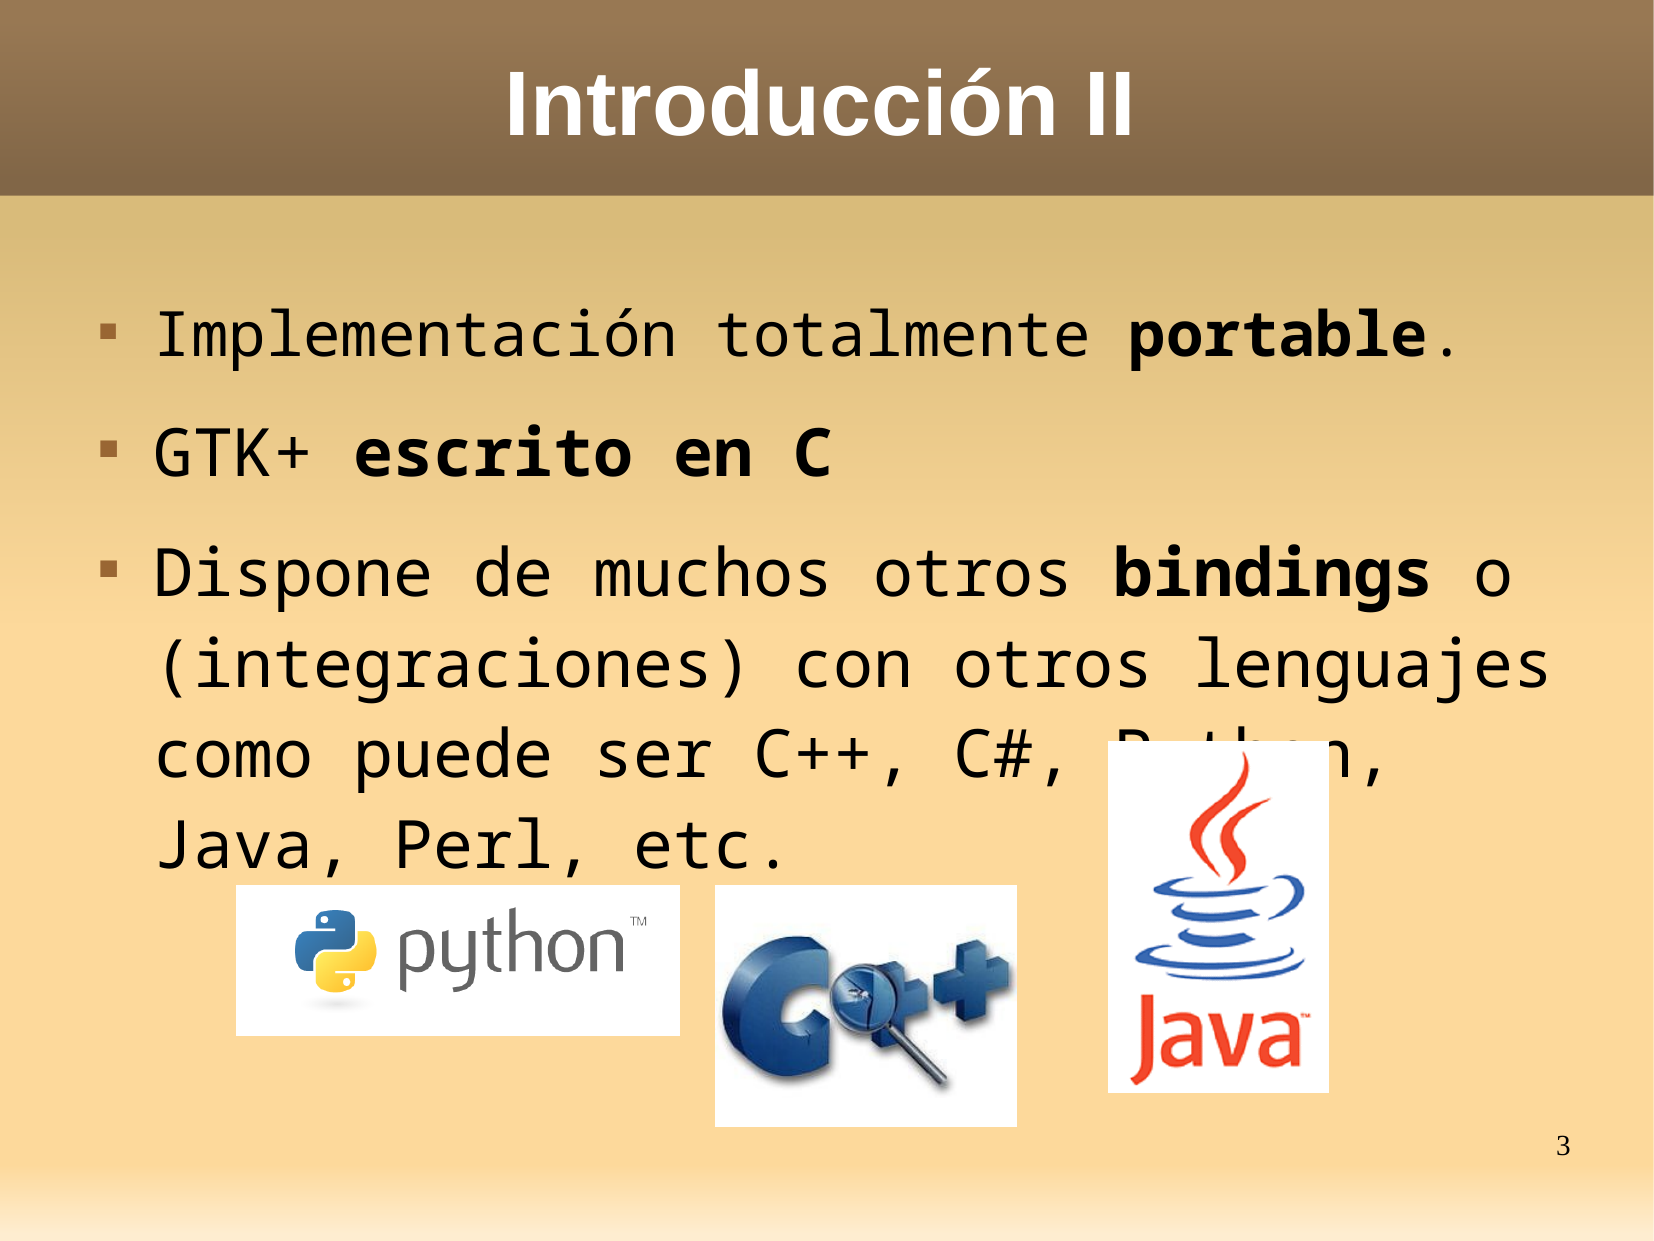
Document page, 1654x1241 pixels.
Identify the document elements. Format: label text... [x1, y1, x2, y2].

picture [0, 0, 1654, 1241]
list Implementación totalmente portable. GTK+ escrito en C Dispone de muchos otros bindings o (integraciones) con otros lenguajes como puede ser C++, C#, Python, Java, Perl, etc. [82, 290, 1571, 1094]
title Introducción II [76, 7, 1565, 200]
